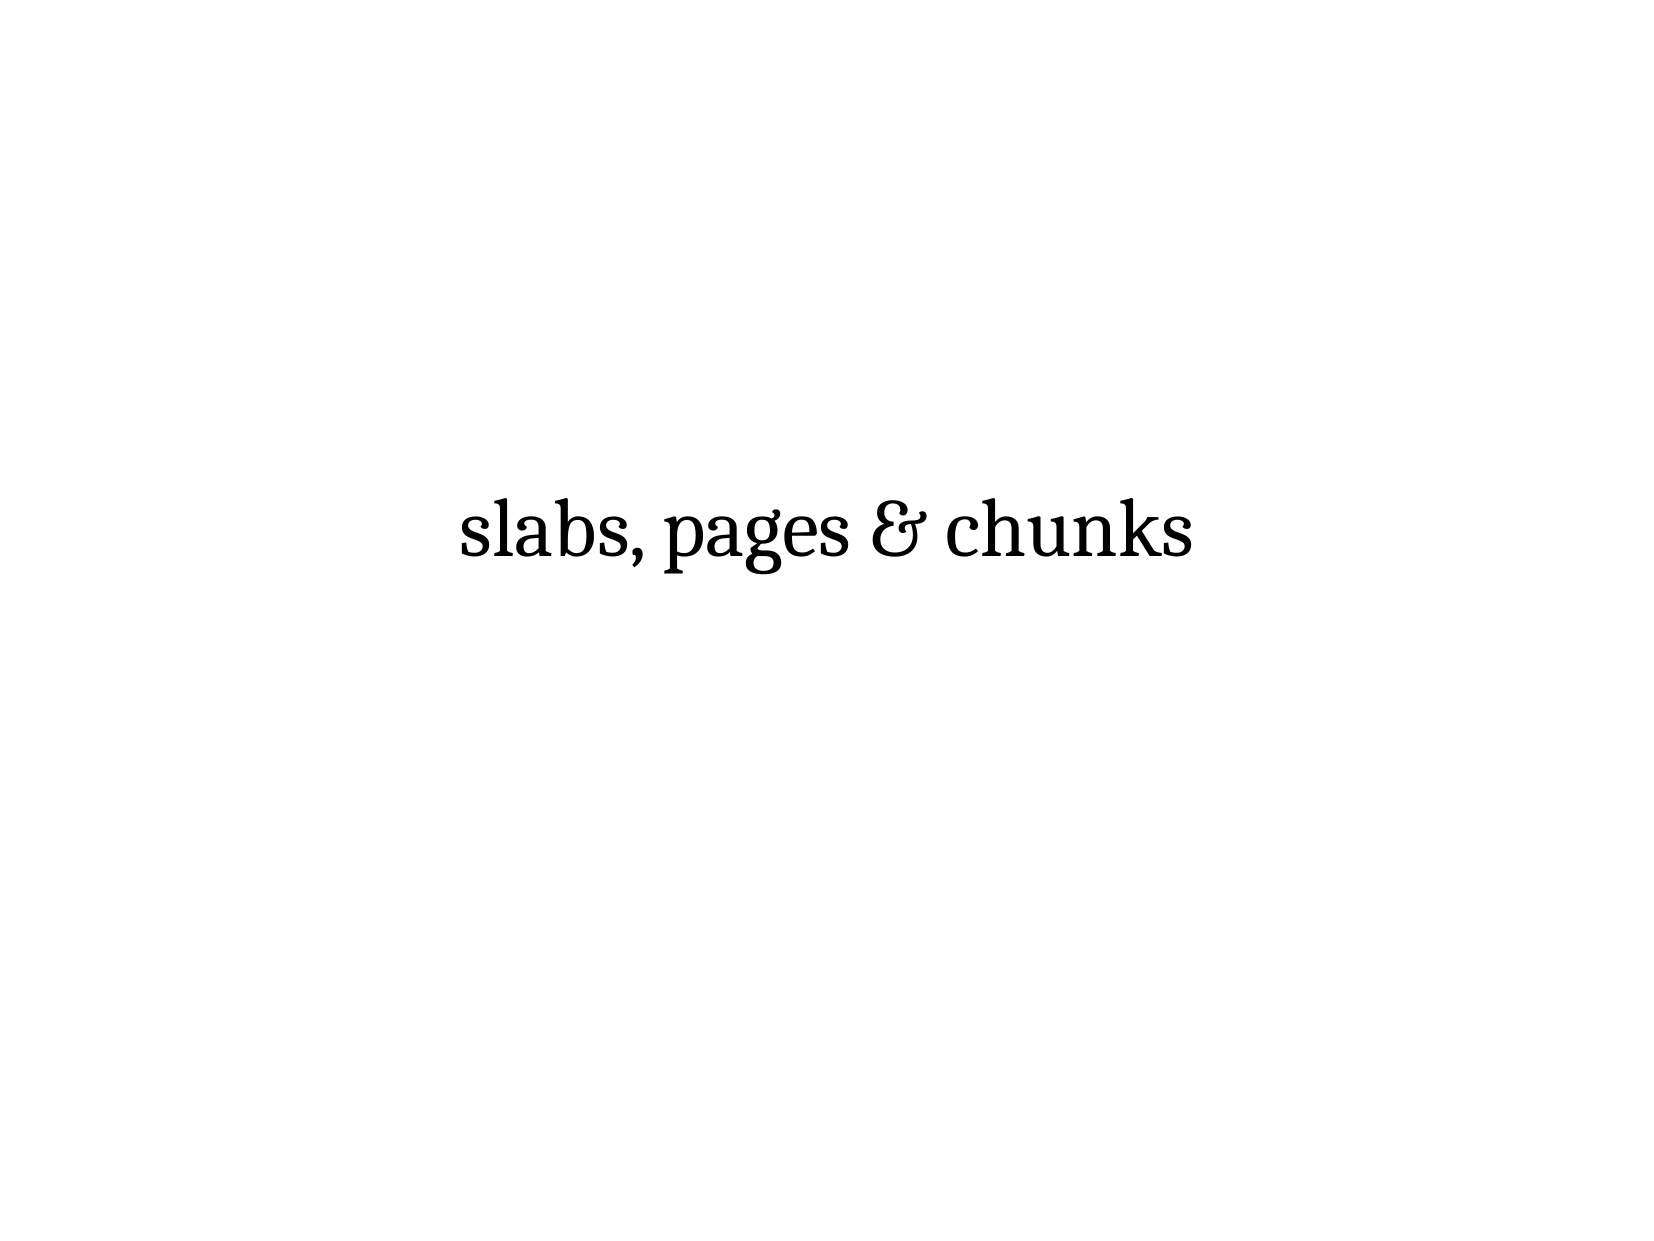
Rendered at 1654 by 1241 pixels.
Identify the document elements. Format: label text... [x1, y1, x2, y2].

subtitle slabs, pages & chunks [82, 49, 1571, 1010]
